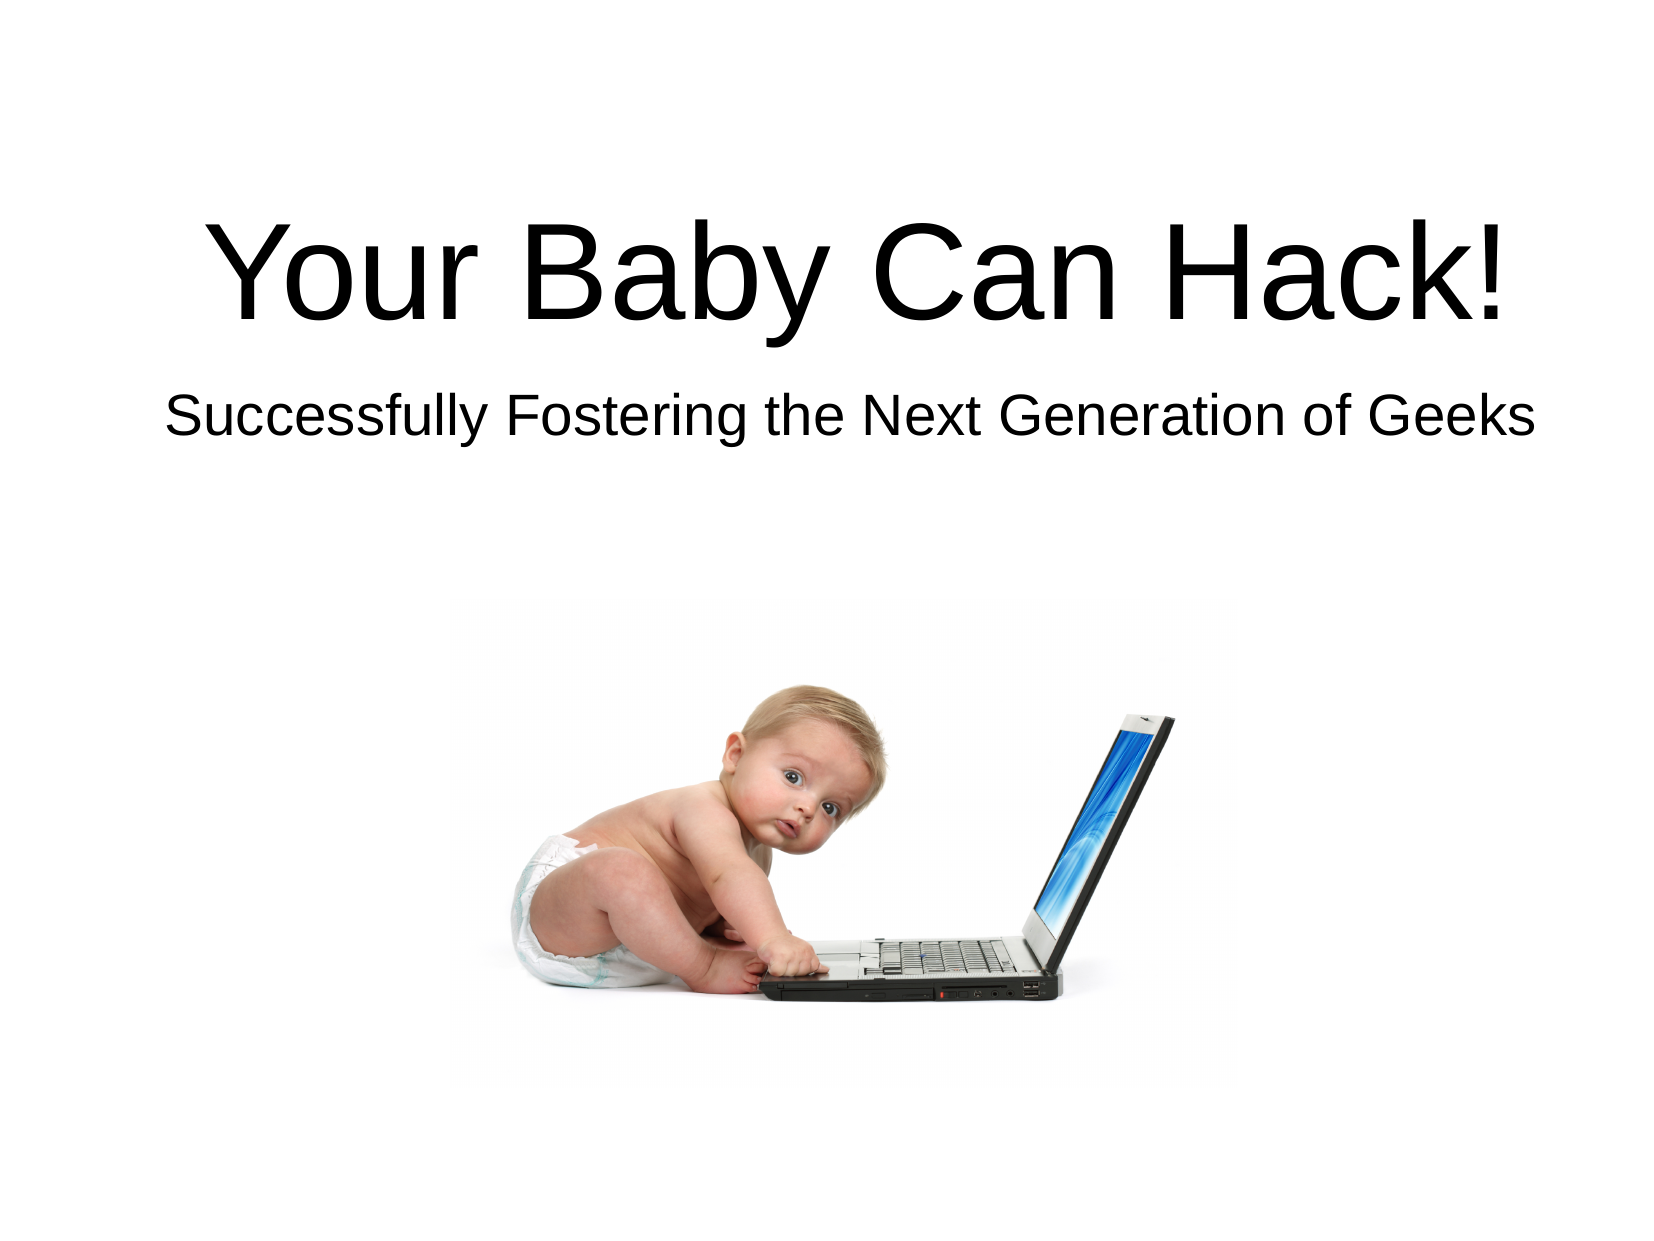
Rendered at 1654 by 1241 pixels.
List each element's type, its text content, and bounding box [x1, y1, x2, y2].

picture [450, 599, 1238, 1088]
text_box Your Baby Can Hack! [187, 187, 1528, 357]
text_box Successfully Fostering the Next Generation of Geeks [150, 375, 1553, 455]
